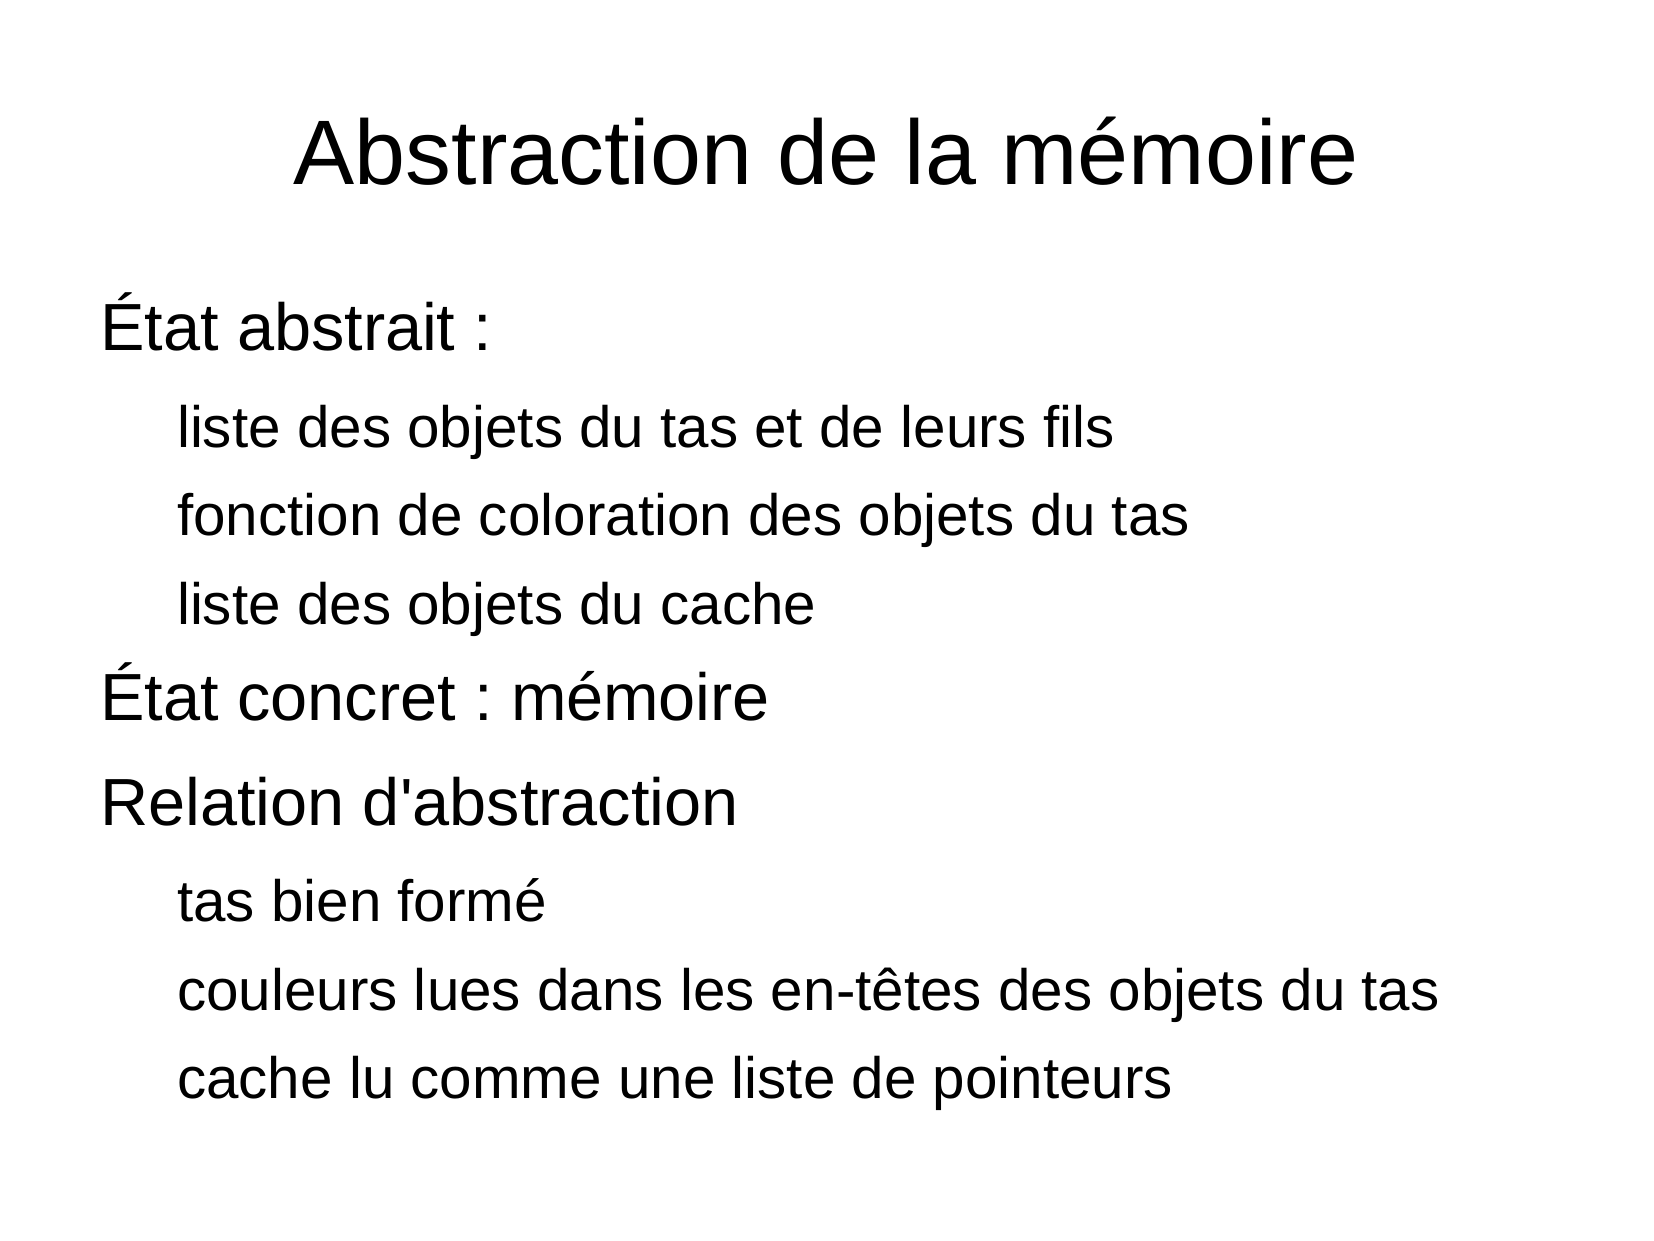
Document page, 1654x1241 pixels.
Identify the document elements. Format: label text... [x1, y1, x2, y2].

title Abstraction de la mémoire [82, 56, 1571, 250]
list État abstrait : liste des objets du tas et de leurs fils fonction de coloration des objets du tas liste des objets du cache État concret : mémoire Relation d'abstraction tas bien formé couleurs lues dans les en-têtes des objets du tas cache lu comme une liste de pointeurs [82, 290, 1571, 1182]
